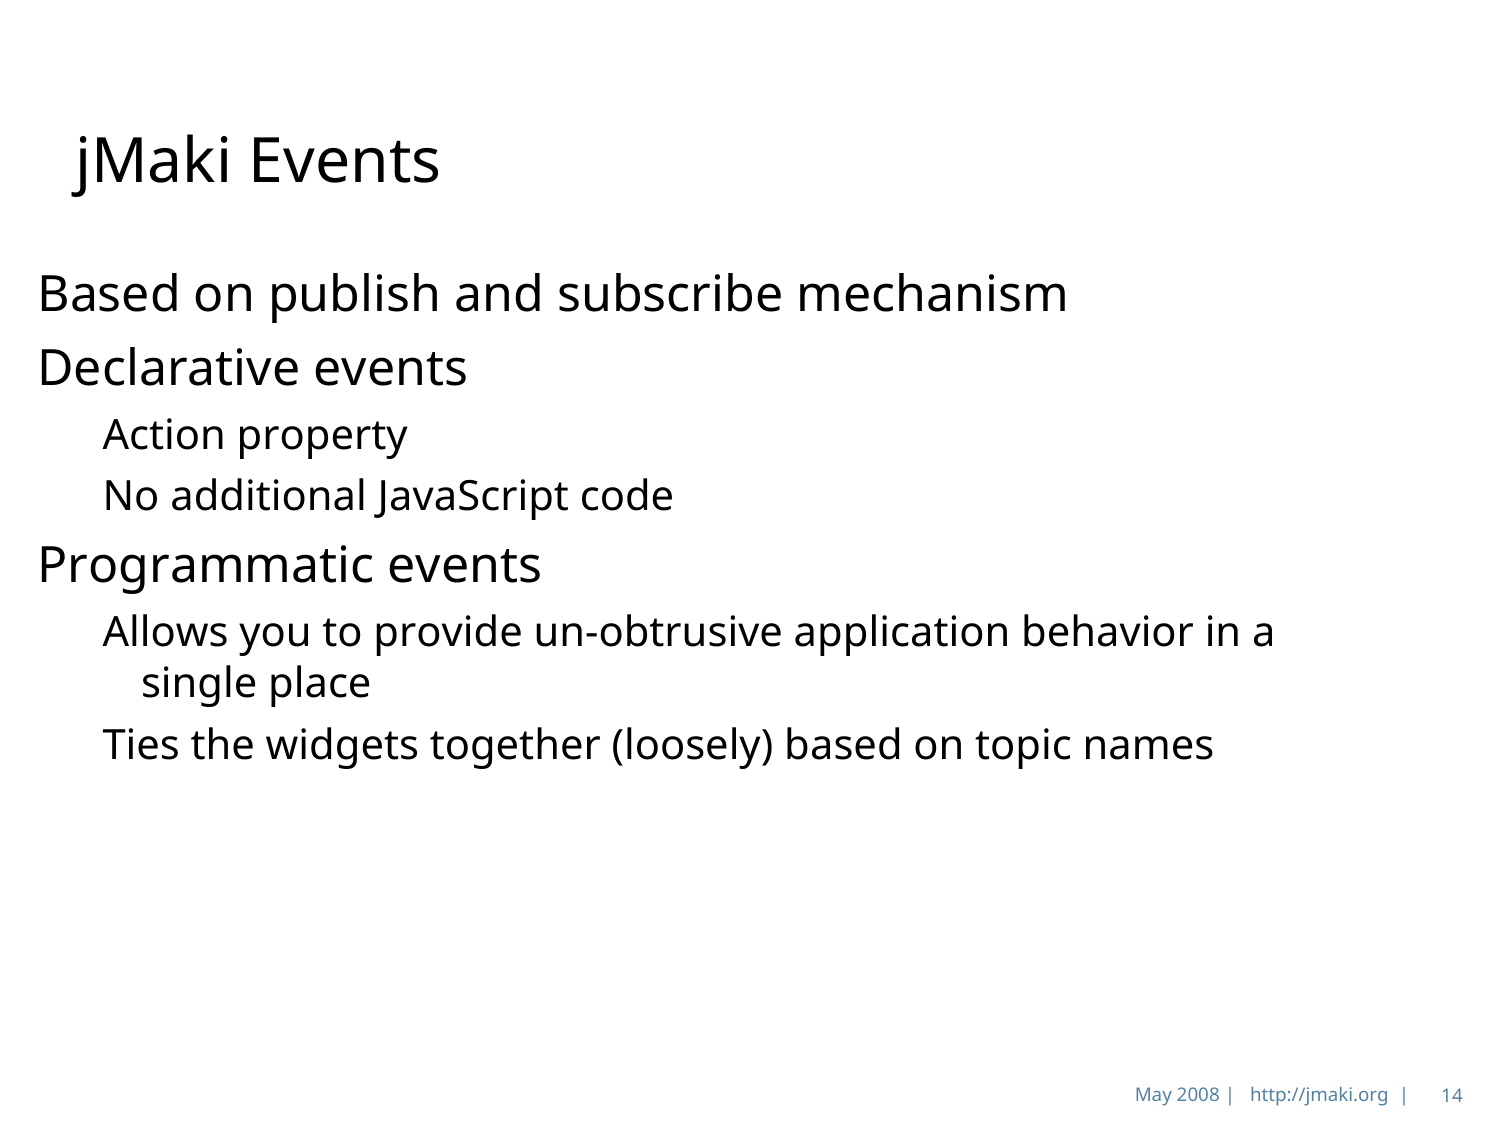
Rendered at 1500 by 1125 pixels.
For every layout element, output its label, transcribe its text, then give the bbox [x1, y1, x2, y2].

title jMaki Events [75, 124, 1426, 288]
list Based on publish and subscribe mechanism Declarative events Action property No additional JavaScript code Programmatic events Allows you to provide un-obtrusive application behavior in a single place Ties the widgets together (loosely) based on topic names [37, 262, 1388, 981]
